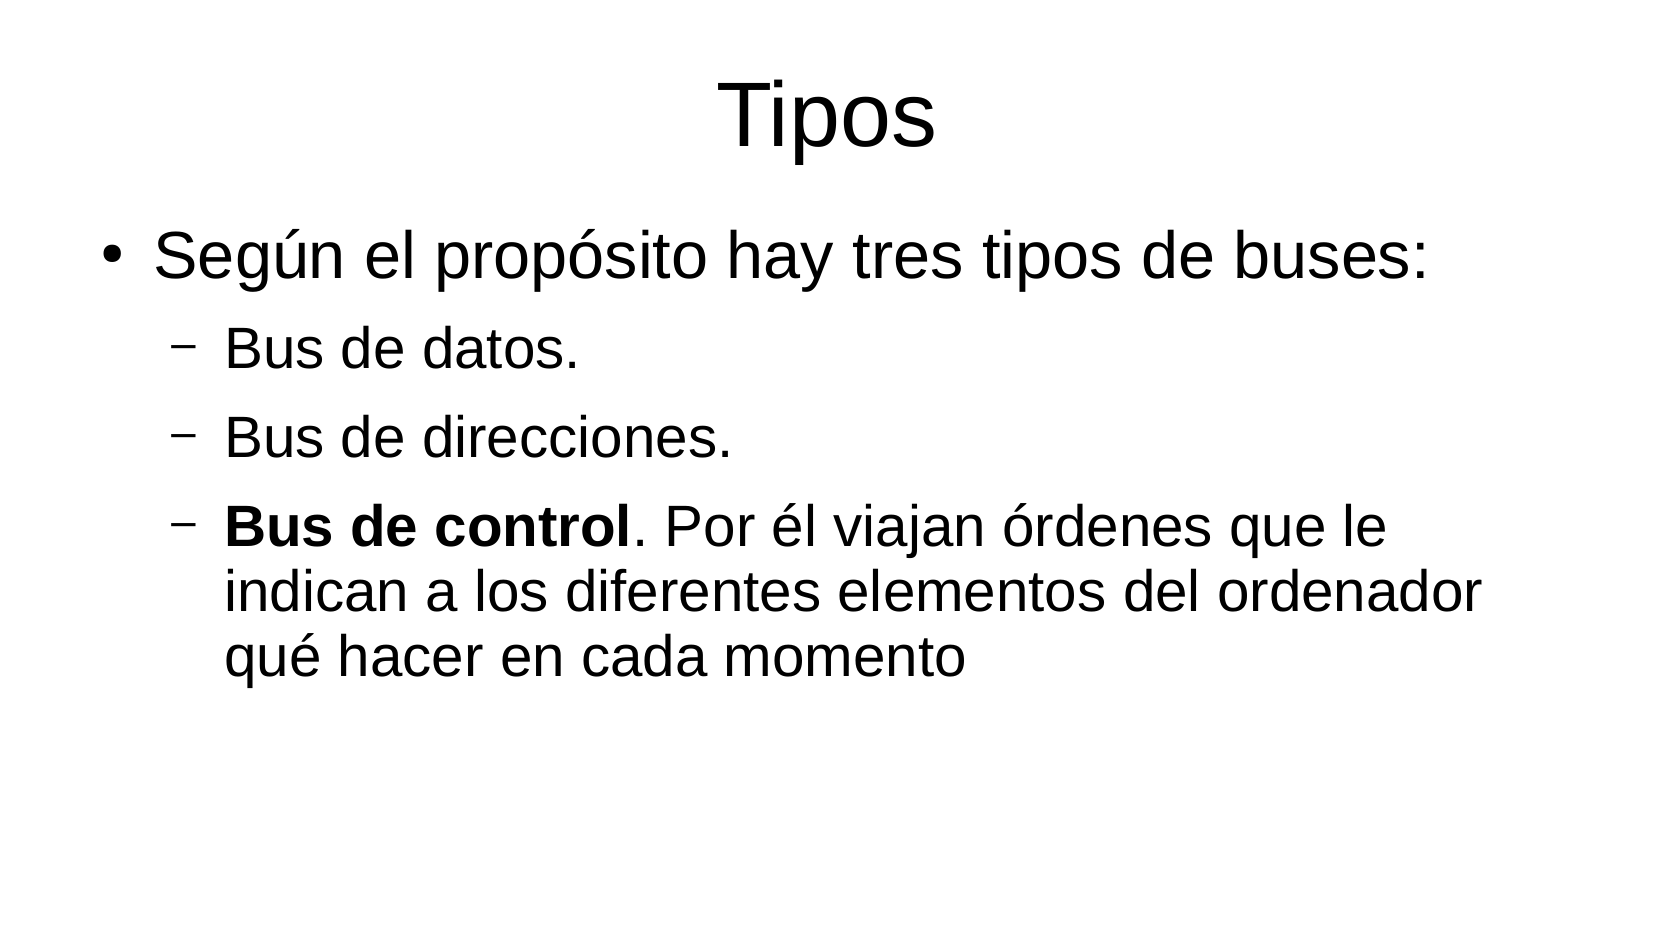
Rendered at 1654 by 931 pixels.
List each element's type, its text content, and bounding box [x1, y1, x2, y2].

title Tipos [82, 37, 1571, 193]
list Según el propósito hay tres tipos de buses: Bus de datos. Bus de direcciones. Bus de control. Por él viajan órdenes que le indican a los diferentes elementos del ordenador qué hacer en cada momento [82, 217, 1571, 758]
